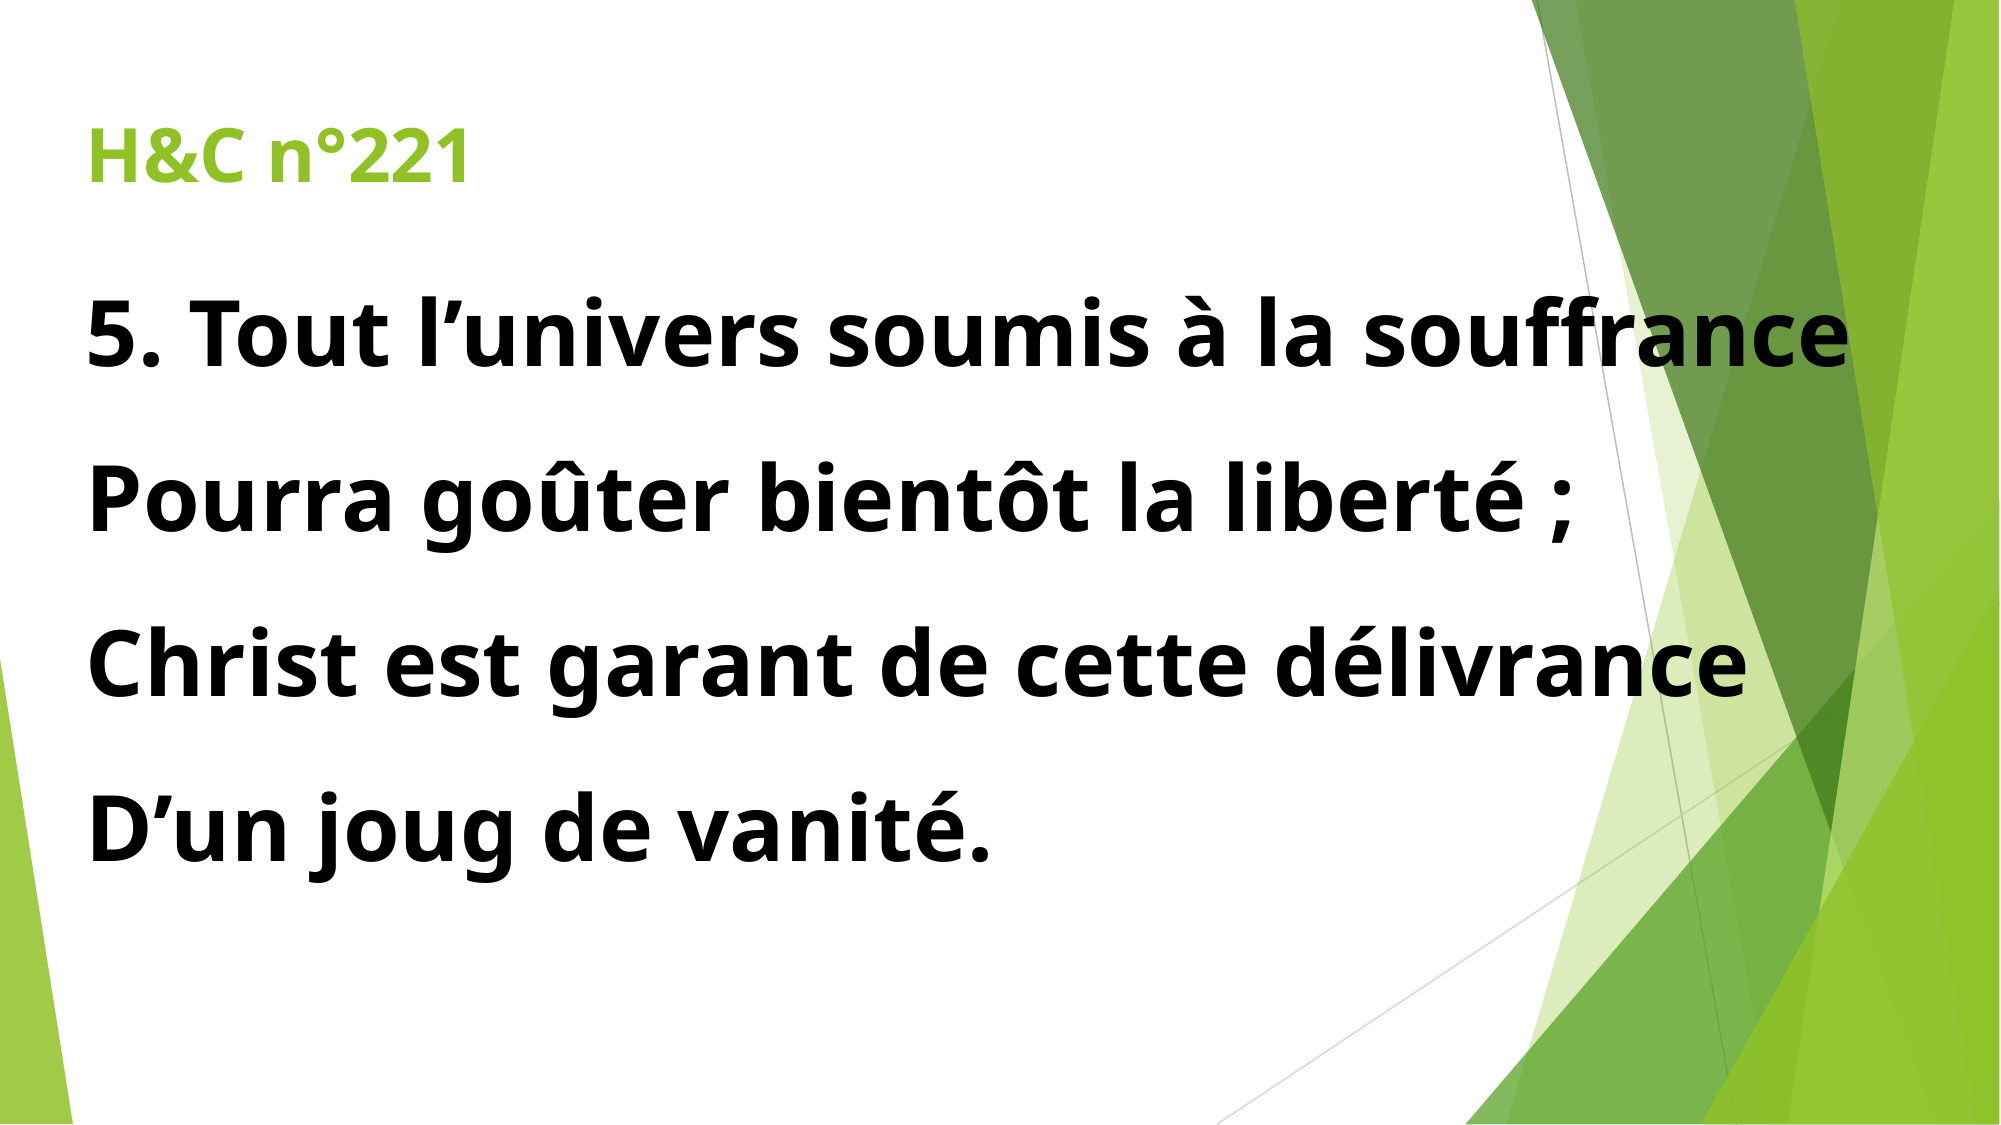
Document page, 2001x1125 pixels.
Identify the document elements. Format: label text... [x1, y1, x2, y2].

text_box 5. Tout l’univers soumis à la souffrance Pourra goûter bientôt la liberté ; Christ est garant de cette délivrance D’un joug de vanité. [70, 212, 1961, 1074]
text_box H&C n°221 [70, 99, 1522, 212]
